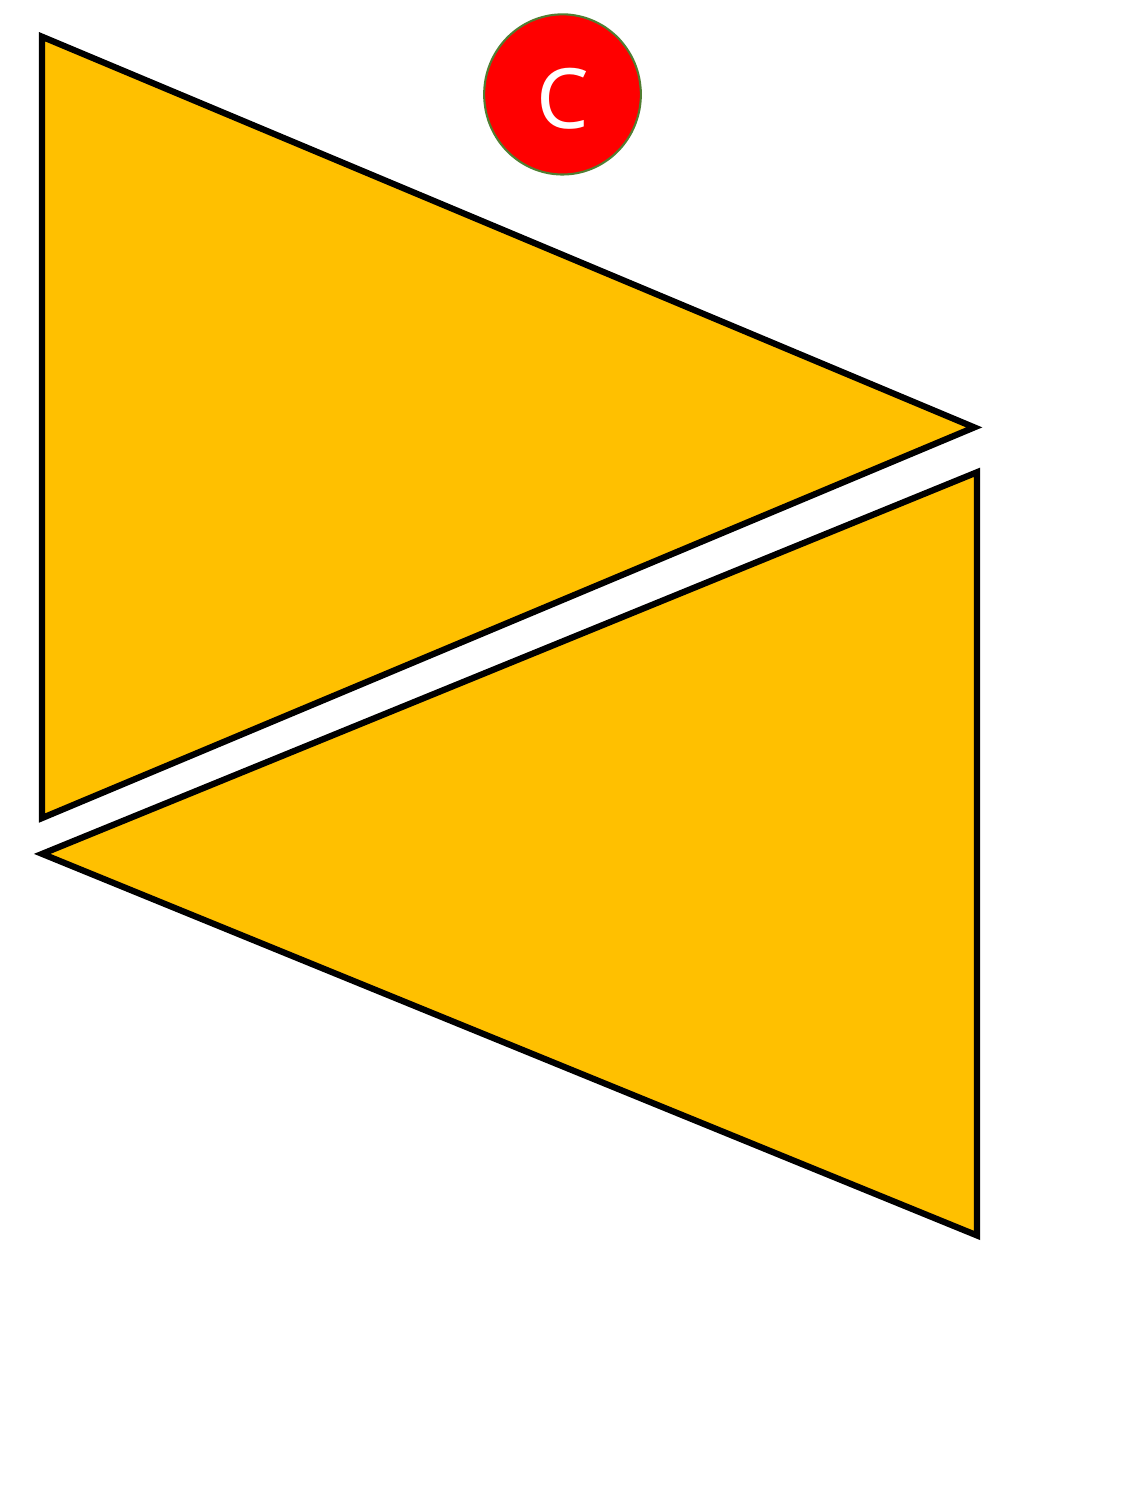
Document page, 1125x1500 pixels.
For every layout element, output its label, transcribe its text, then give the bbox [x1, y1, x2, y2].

text_box [42, 472, 978, 1236]
text_box [42, 36, 975, 819]
text_box C [484, 14, 641, 175]
